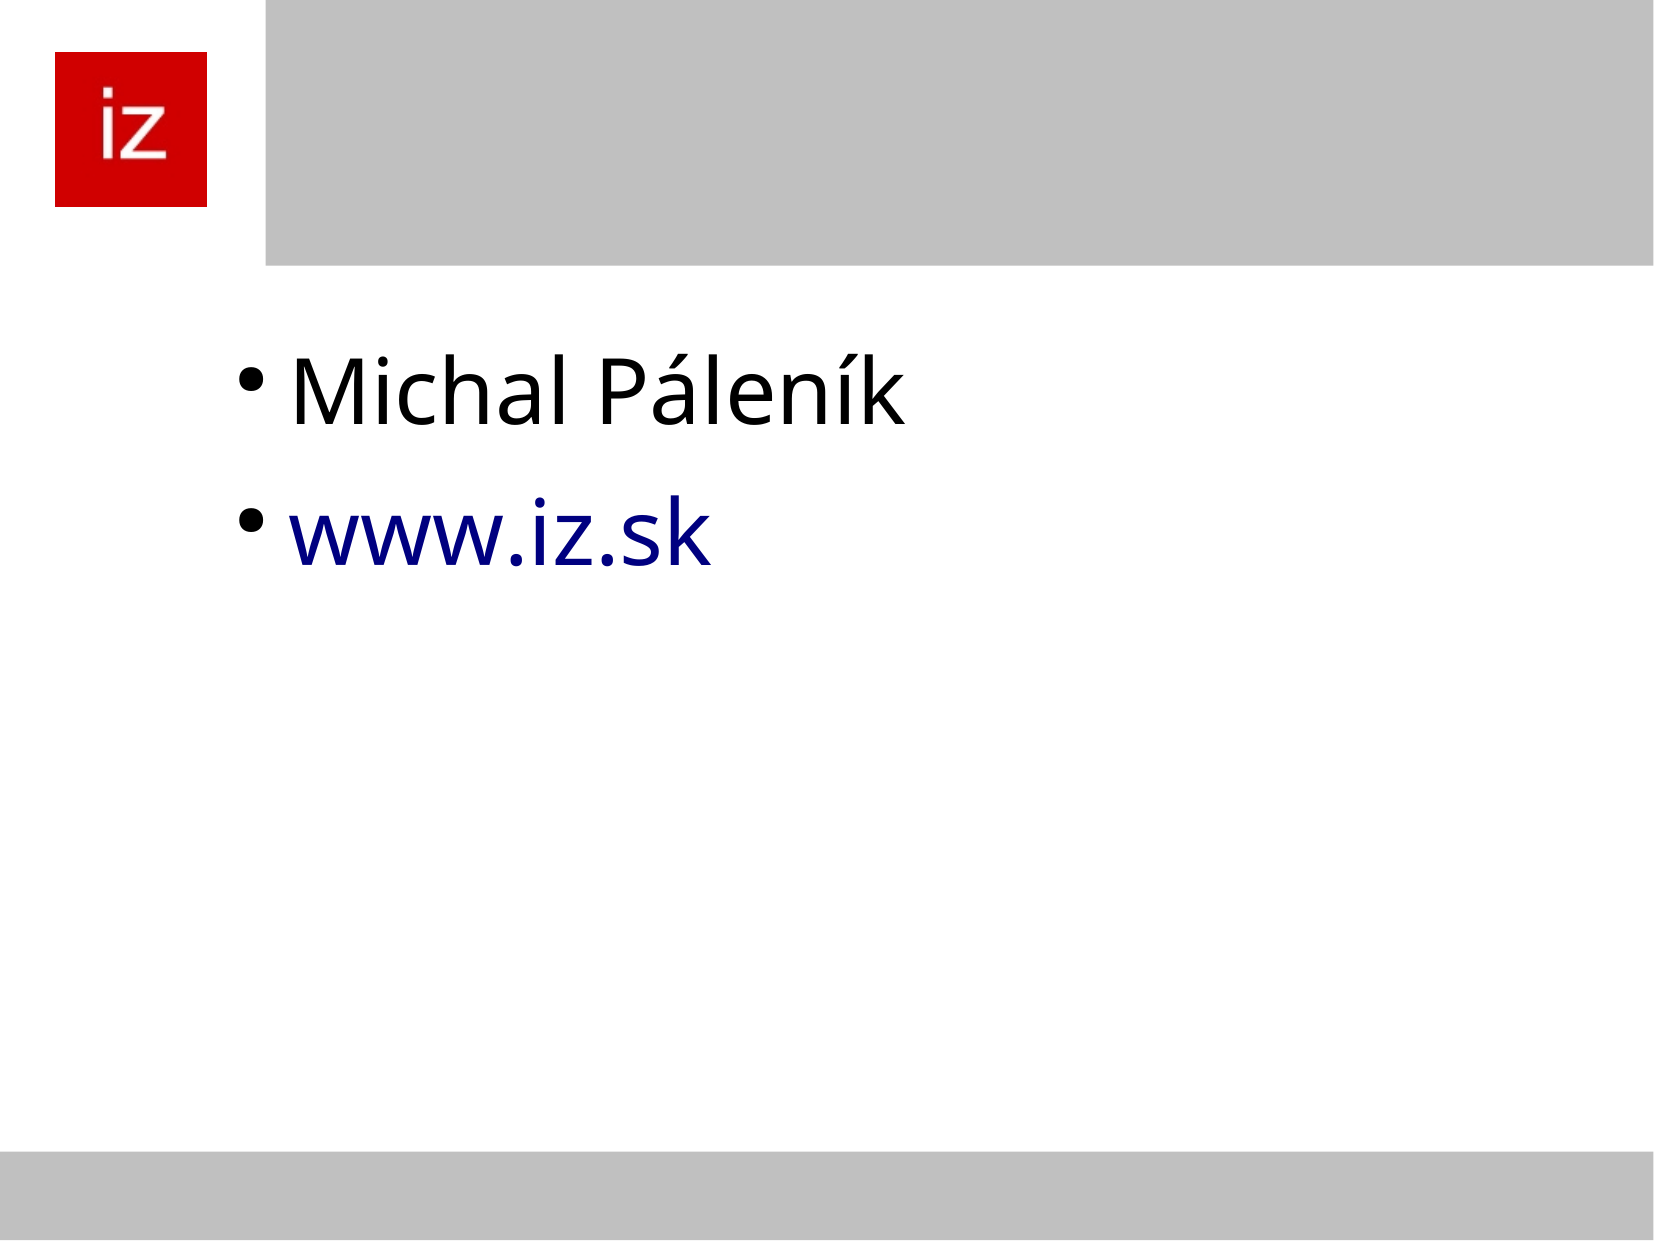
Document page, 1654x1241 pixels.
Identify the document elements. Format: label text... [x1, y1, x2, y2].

picture [55, 52, 207, 207]
list Michal Páleník www.iz.sk [121, 344, 1533, 1126]
